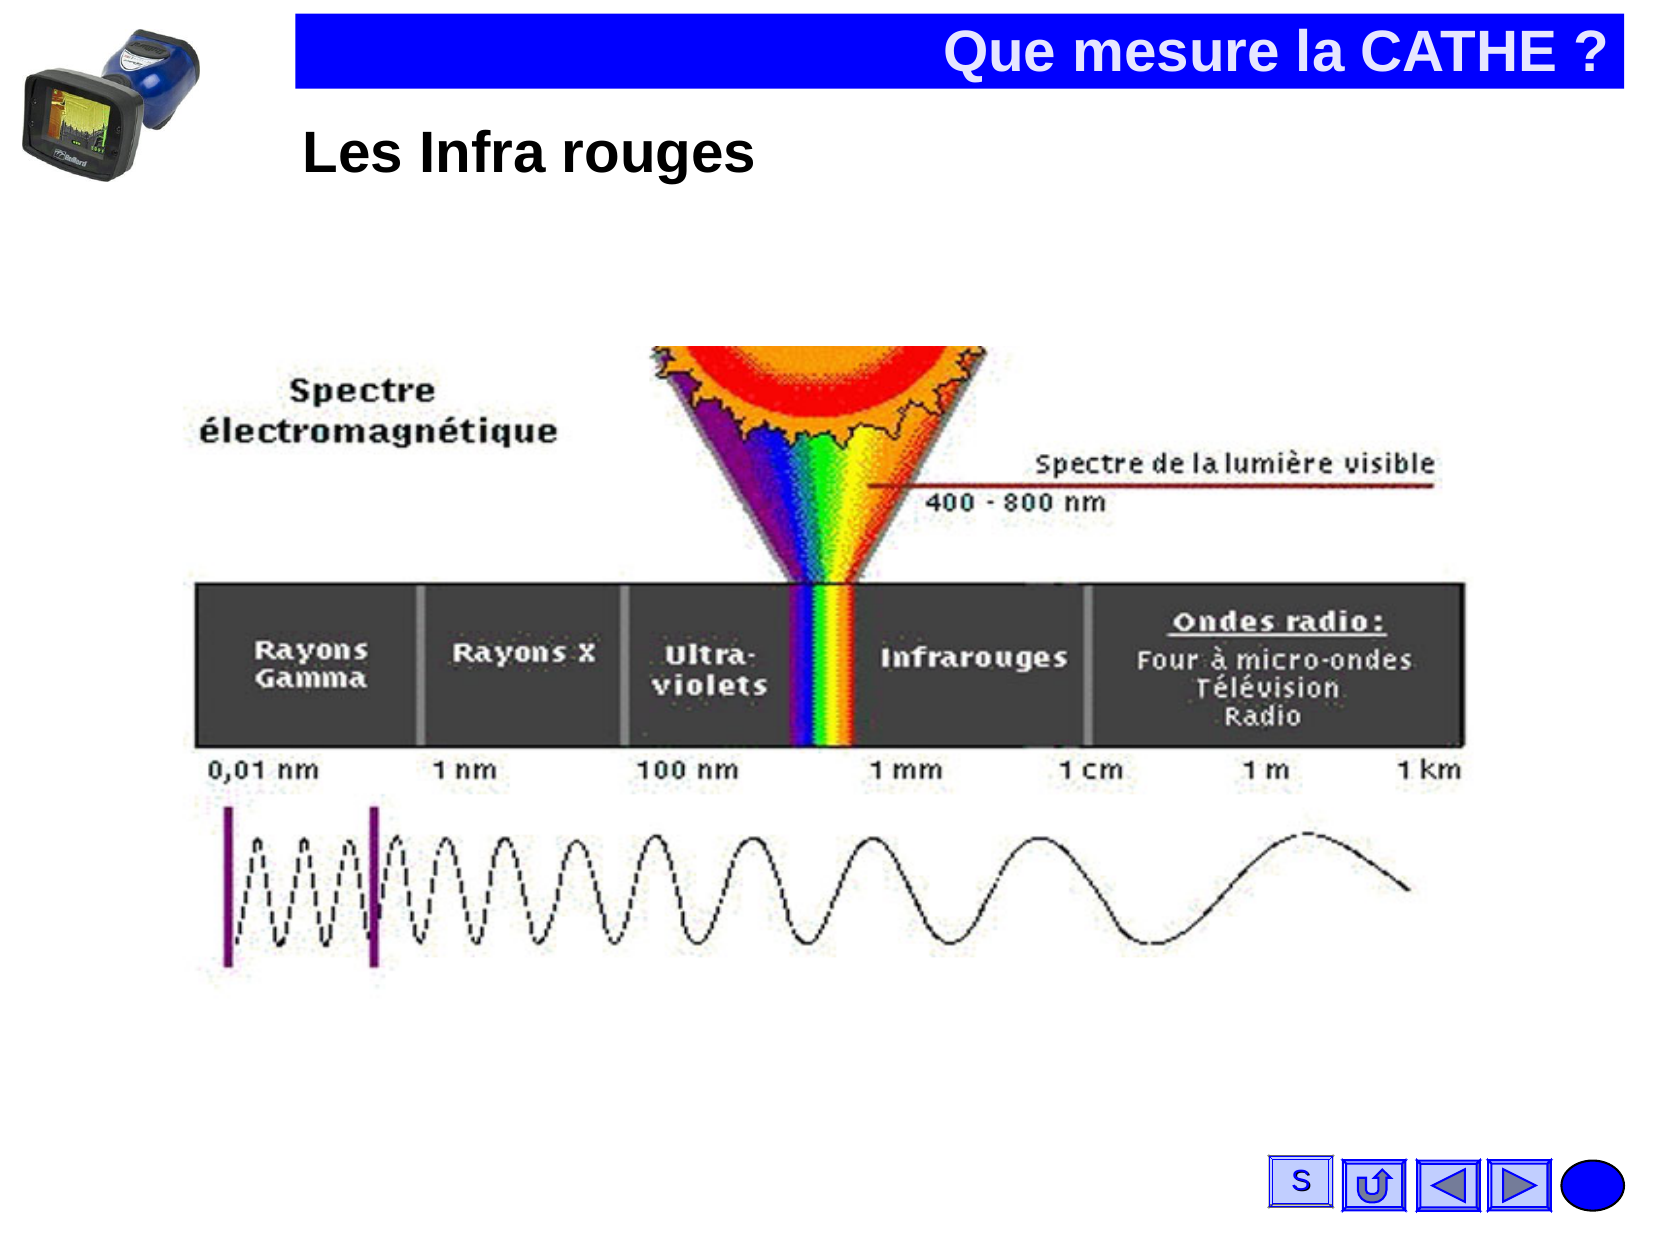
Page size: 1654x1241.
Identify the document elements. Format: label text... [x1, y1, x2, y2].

text_box Que mesure la CATHE ? [295, 13, 1625, 89]
picture [22, 29, 200, 182]
text_box Les Infra rouges [287, 112, 772, 193]
picture [137, 346, 1536, 1034]
text_box [1561, 1160, 1625, 1211]
